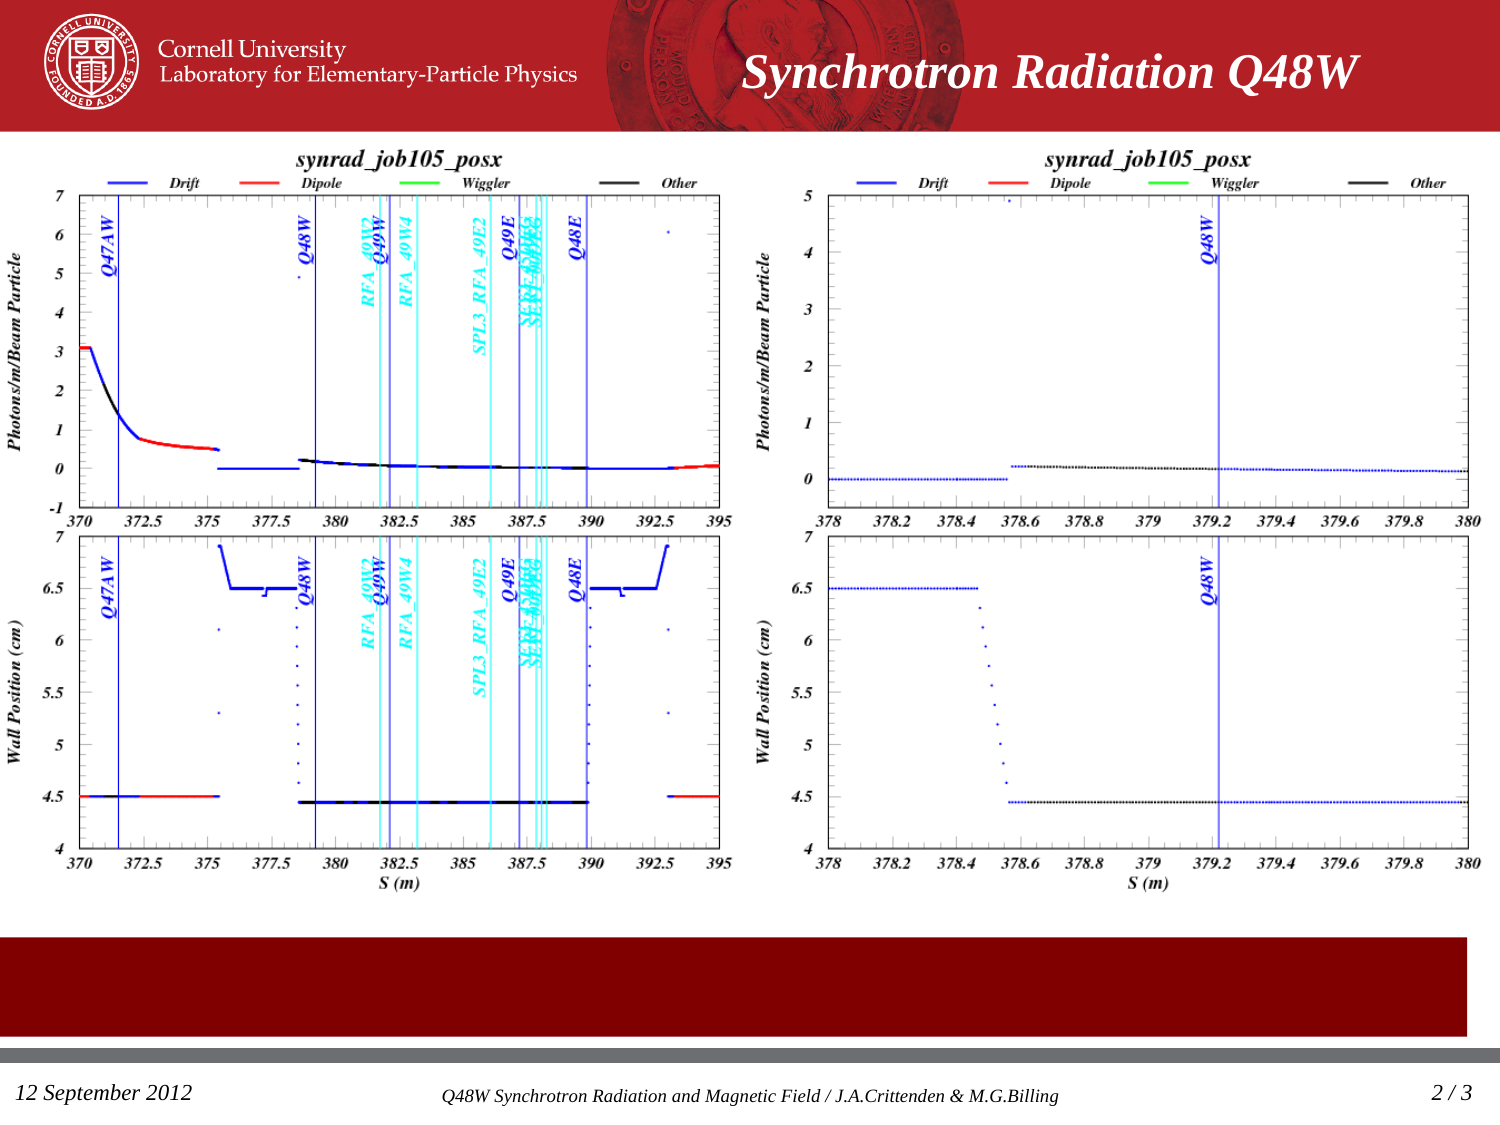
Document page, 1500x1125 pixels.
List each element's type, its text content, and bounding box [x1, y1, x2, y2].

picture [0, 0, 1500, 132]
title Synchrotron Radiation Q48W [600, 7, 1500, 136]
picture [750, 149, 1489, 901]
picture [0, 149, 739, 901]
text_box [0, 937, 1468, 1037]
